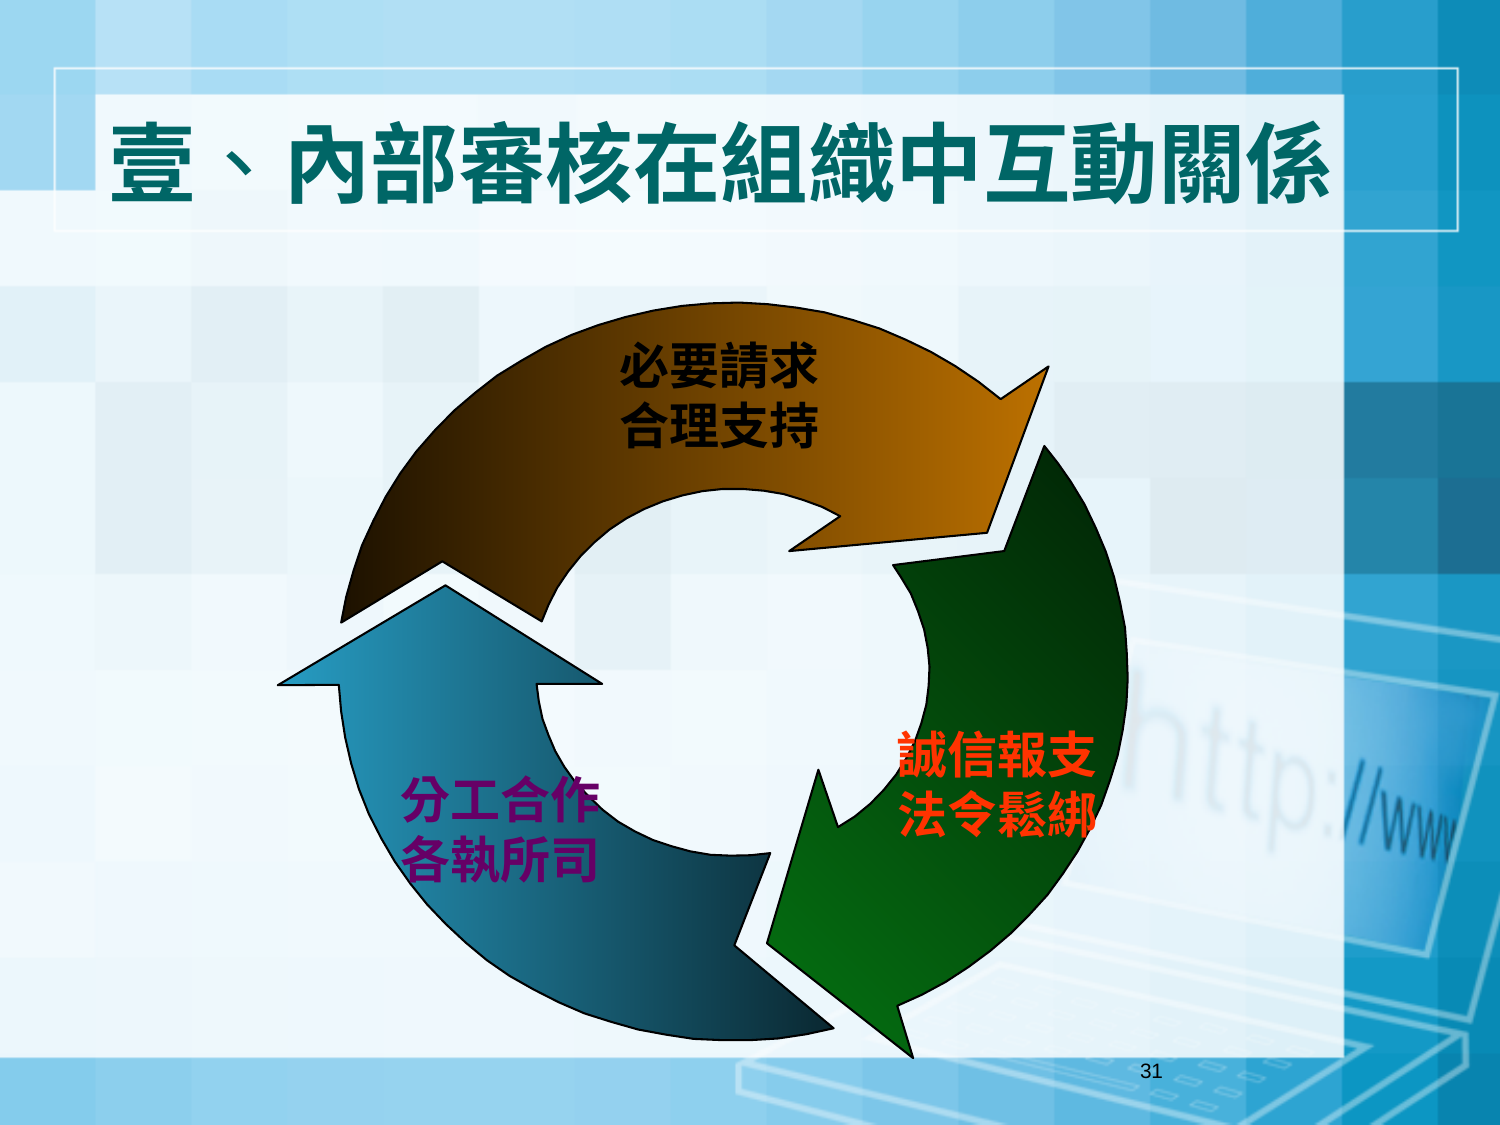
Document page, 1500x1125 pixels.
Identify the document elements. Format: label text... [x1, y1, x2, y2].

text_box [277, 585, 603, 821]
text_box 壹、內部審核在組織中互動關係 [53, 102, 1388, 222]
text_box [341, 302, 1049, 623]
text_box [893, 445, 1128, 761]
text_box 誠信報支法令鬆綁 [880, 716, 1116, 851]
text_box [1125, 1050, 1338, 1125]
text_box [766, 769, 1078, 1059]
text_box 必要請求合理支持 [594, 327, 845, 463]
text_box 分工合作各執所司 [372, 761, 629, 896]
text_box [420, 827, 834, 1041]
